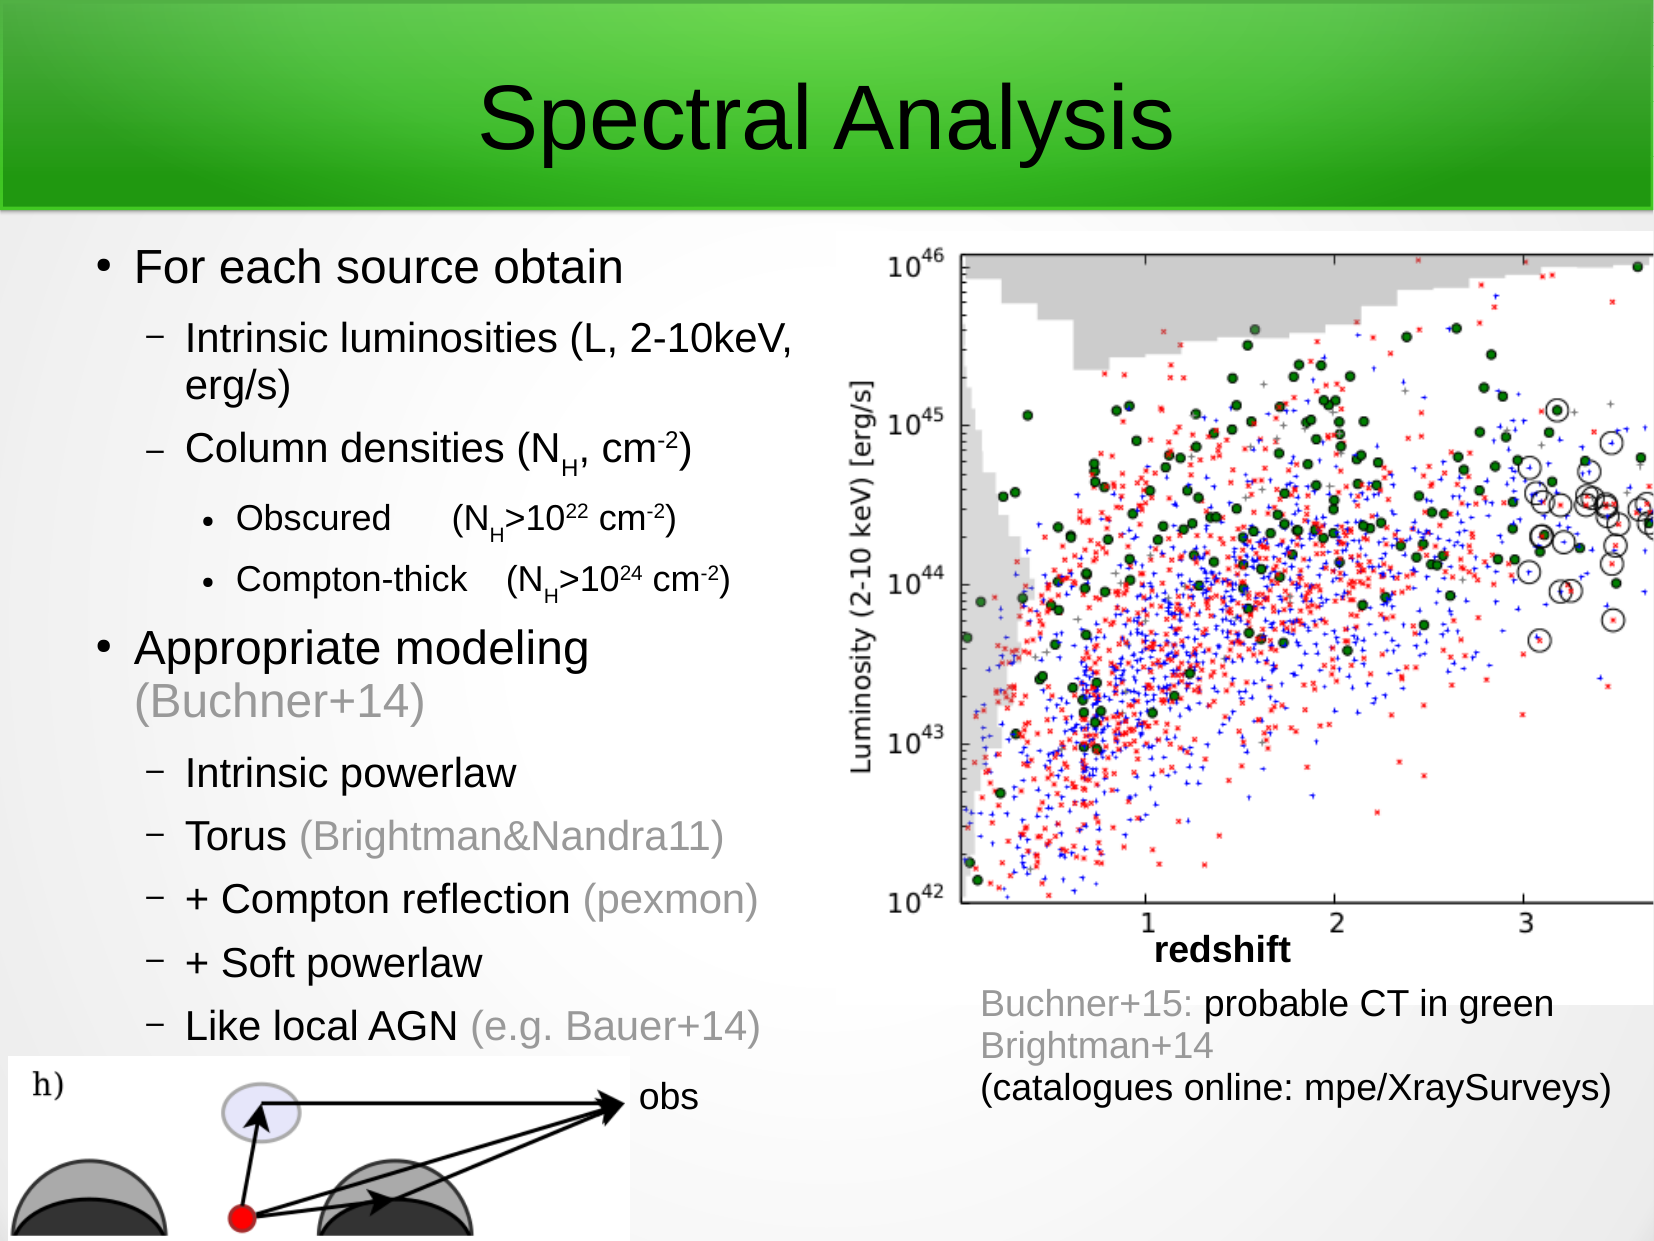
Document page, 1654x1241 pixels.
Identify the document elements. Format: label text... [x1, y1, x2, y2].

picture [836, 231, 1654, 1006]
text_box Buchner+15: probable CT in green Brightman+14 (catalogues online: mpe/XraySurveys) [930, 975, 1654, 1158]
text_box obs [624, 1068, 805, 1125]
title Spectral Analysis [82, 47, 1571, 189]
list For each source obtain Intrinsic luminosities (L, 2-10keV, erg/s) Column densities (NH, cm-2) Obscured (NH>1022 cm-2) Compton-thick (NH>1024 cm-2) Appropriate modeling (Buchner+14) Intrinsic powerlaw Torus (Brightman&Nandra11) + Compton reflection (pexmon) + Soft powerlaw Like local AGN (e.g. Bauer+14) [82, 240, 841, 1057]
text_box redshift [990, 921, 1456, 979]
picture [8, 1056, 631, 1241]
